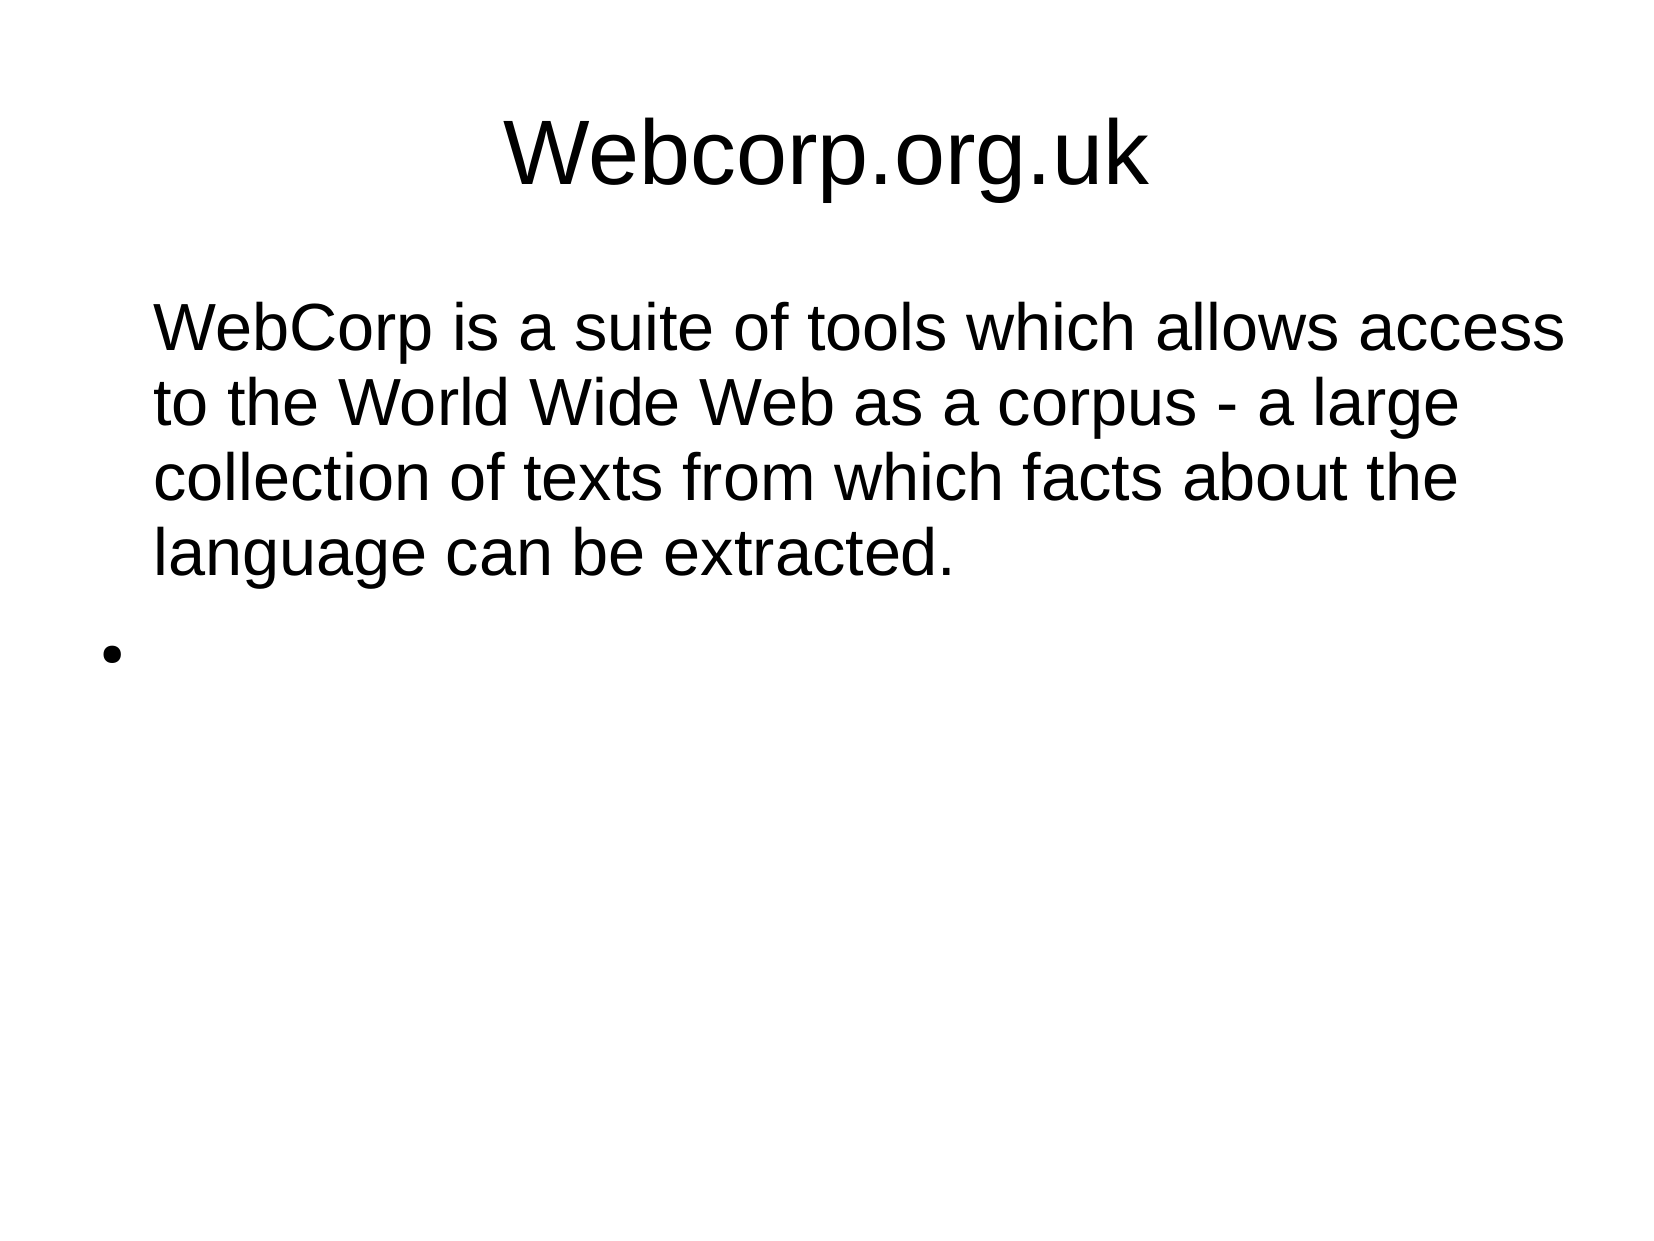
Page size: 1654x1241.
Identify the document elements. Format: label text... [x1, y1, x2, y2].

list WebCorp is a suite of tools which allows access to the World Wide Web as a corpus - a large collection of texts from which facts about the language can be extracted. [82, 290, 1571, 1010]
title Webcorp.org.uk [82, 49, 1571, 257]
